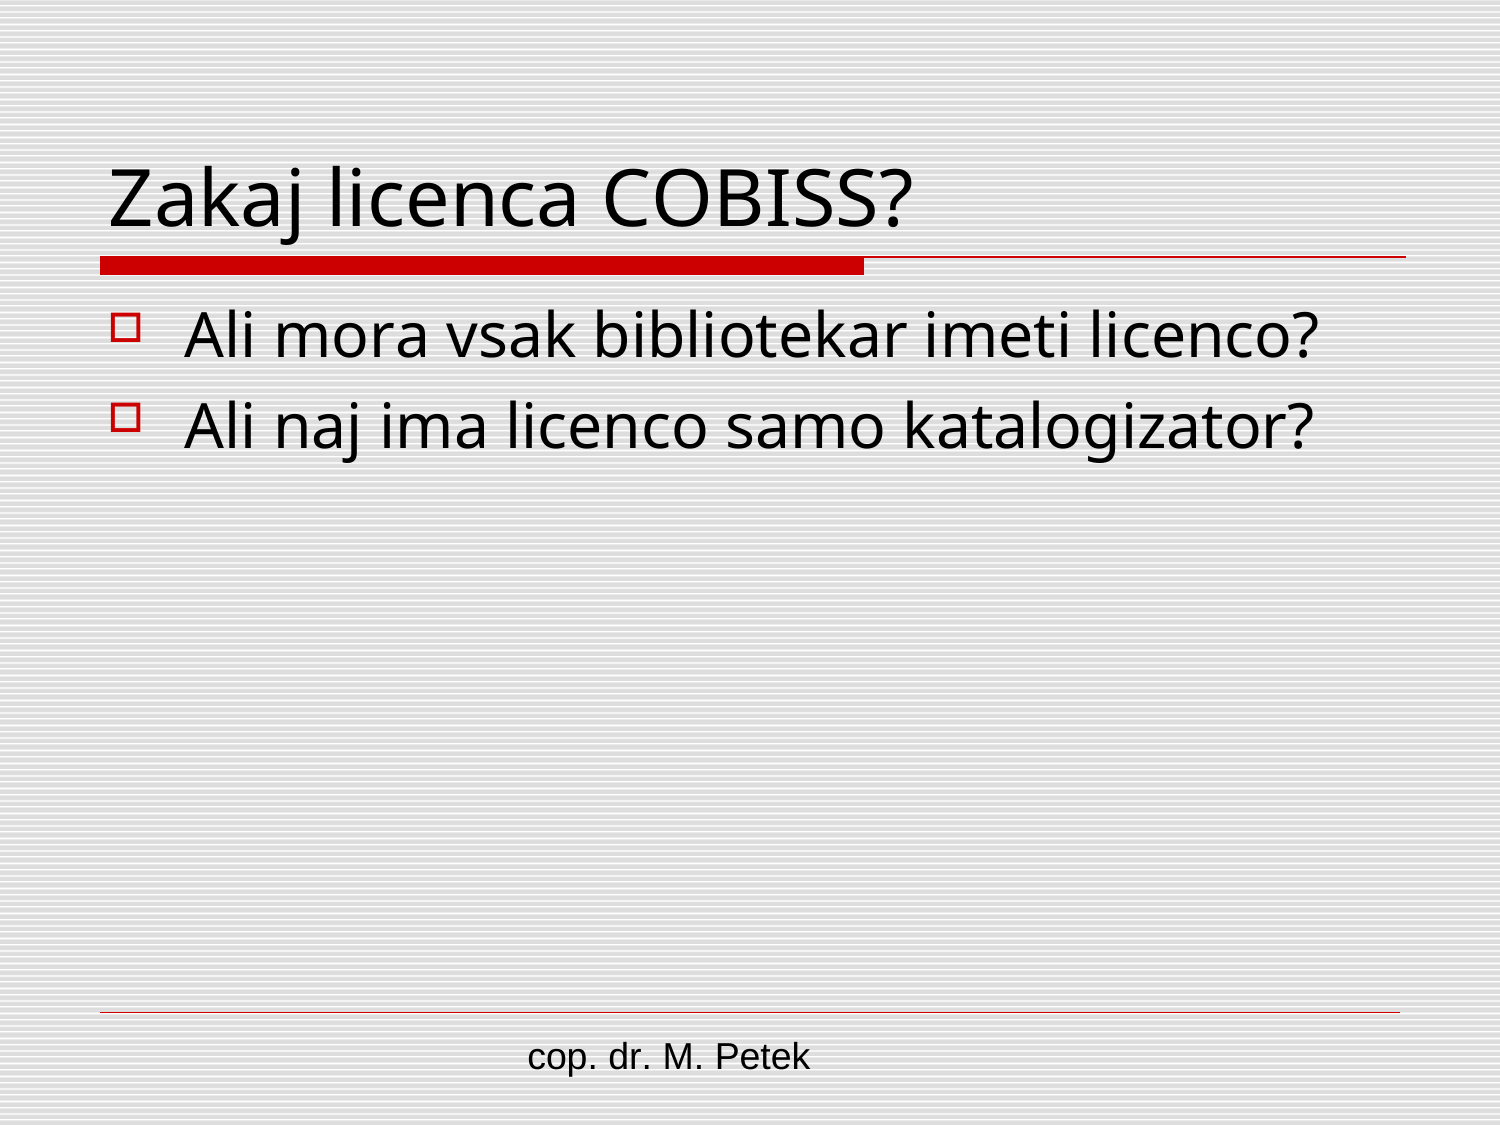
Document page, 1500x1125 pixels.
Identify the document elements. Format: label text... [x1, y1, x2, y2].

picture [0, 0, 1500, 1125]
list Ali mora vsak bibliotekar imeti licenco? Ali naj ima licenco samo katalogizator? [92, 287, 1406, 988]
title Zakaj licenca COBISS? [94, 49, 1407, 250]
